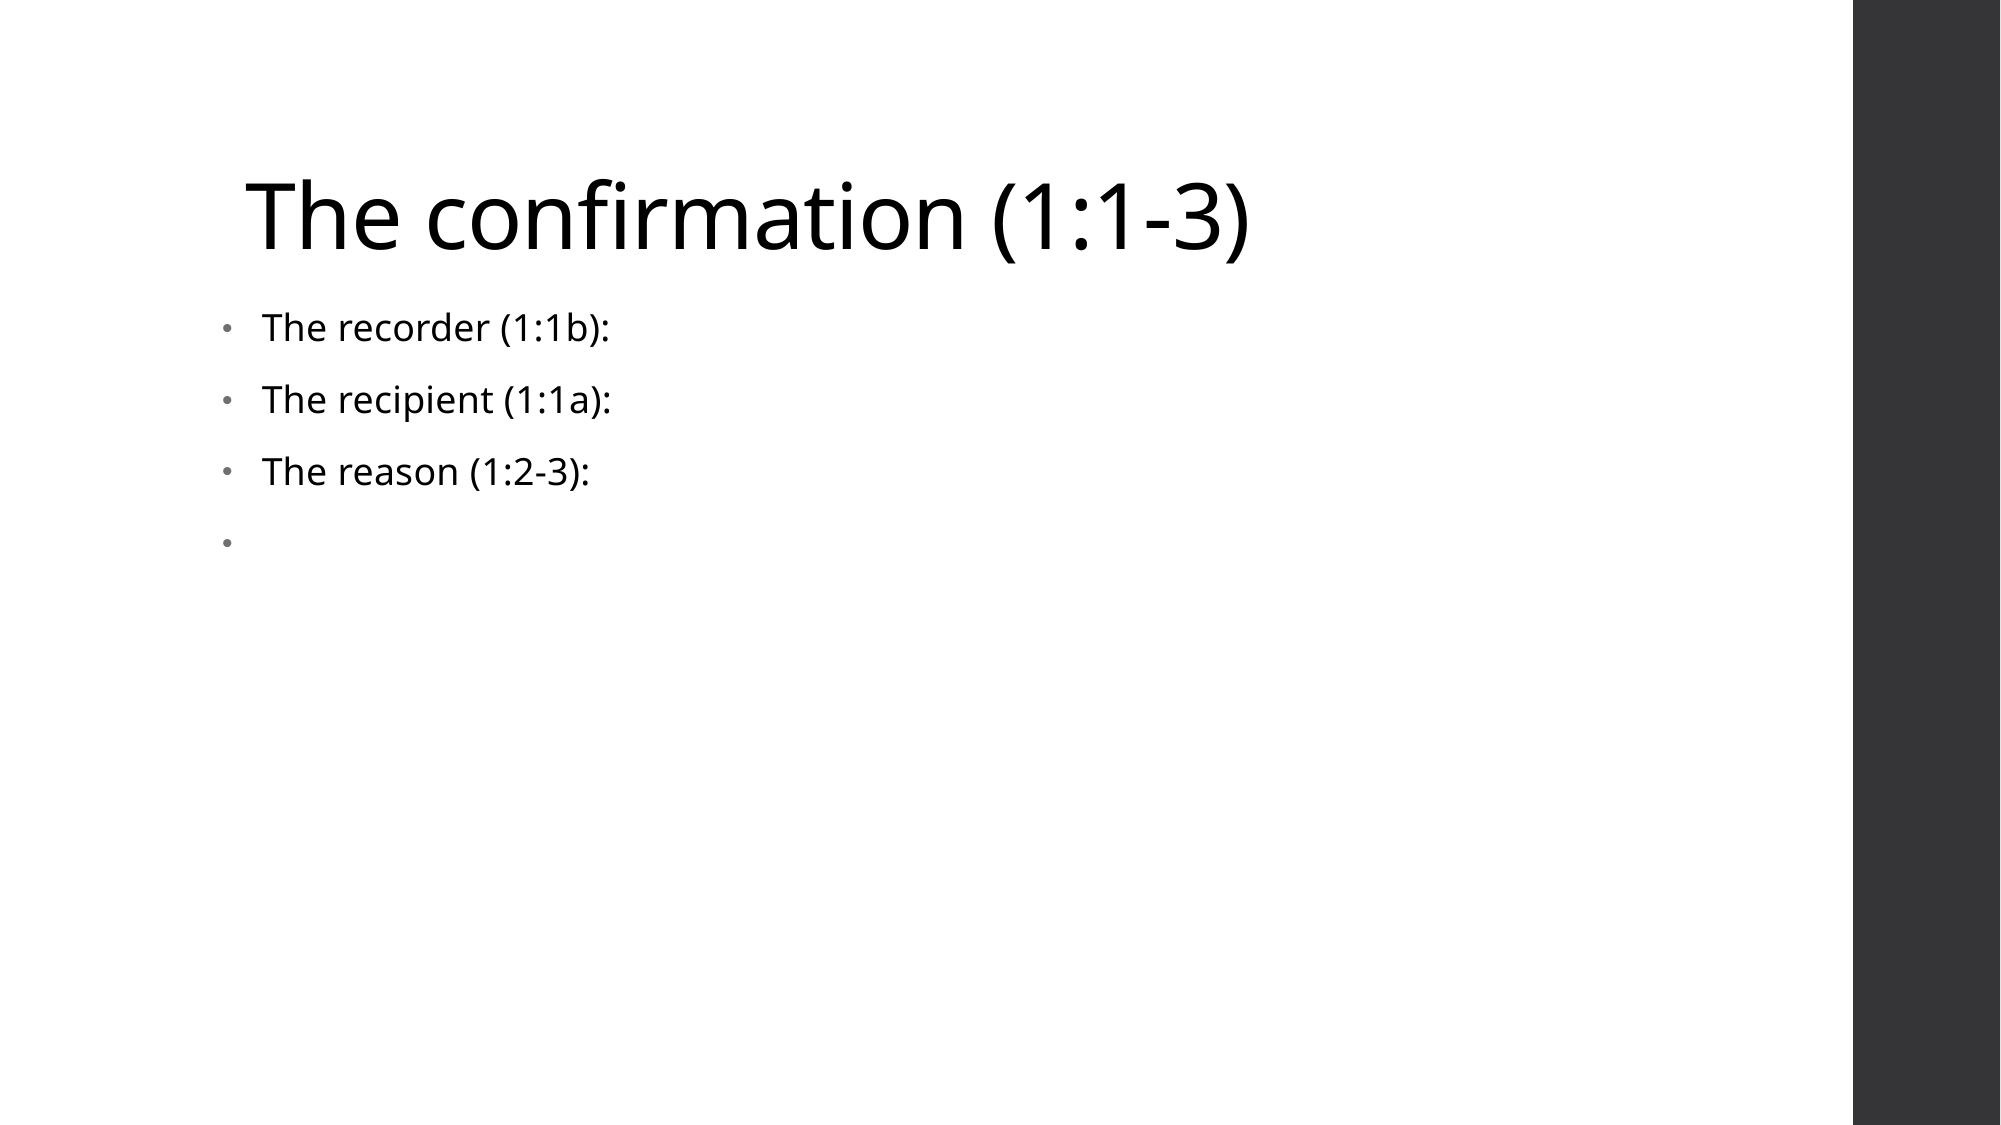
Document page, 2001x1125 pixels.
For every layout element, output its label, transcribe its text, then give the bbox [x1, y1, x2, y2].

list The recorder (1:1b): The recipient (1:1a): The reason (1:2-3): [206, 299, 1617, 1014]
title The confirmation (1:1-3) [206, 60, 1797, 278]
